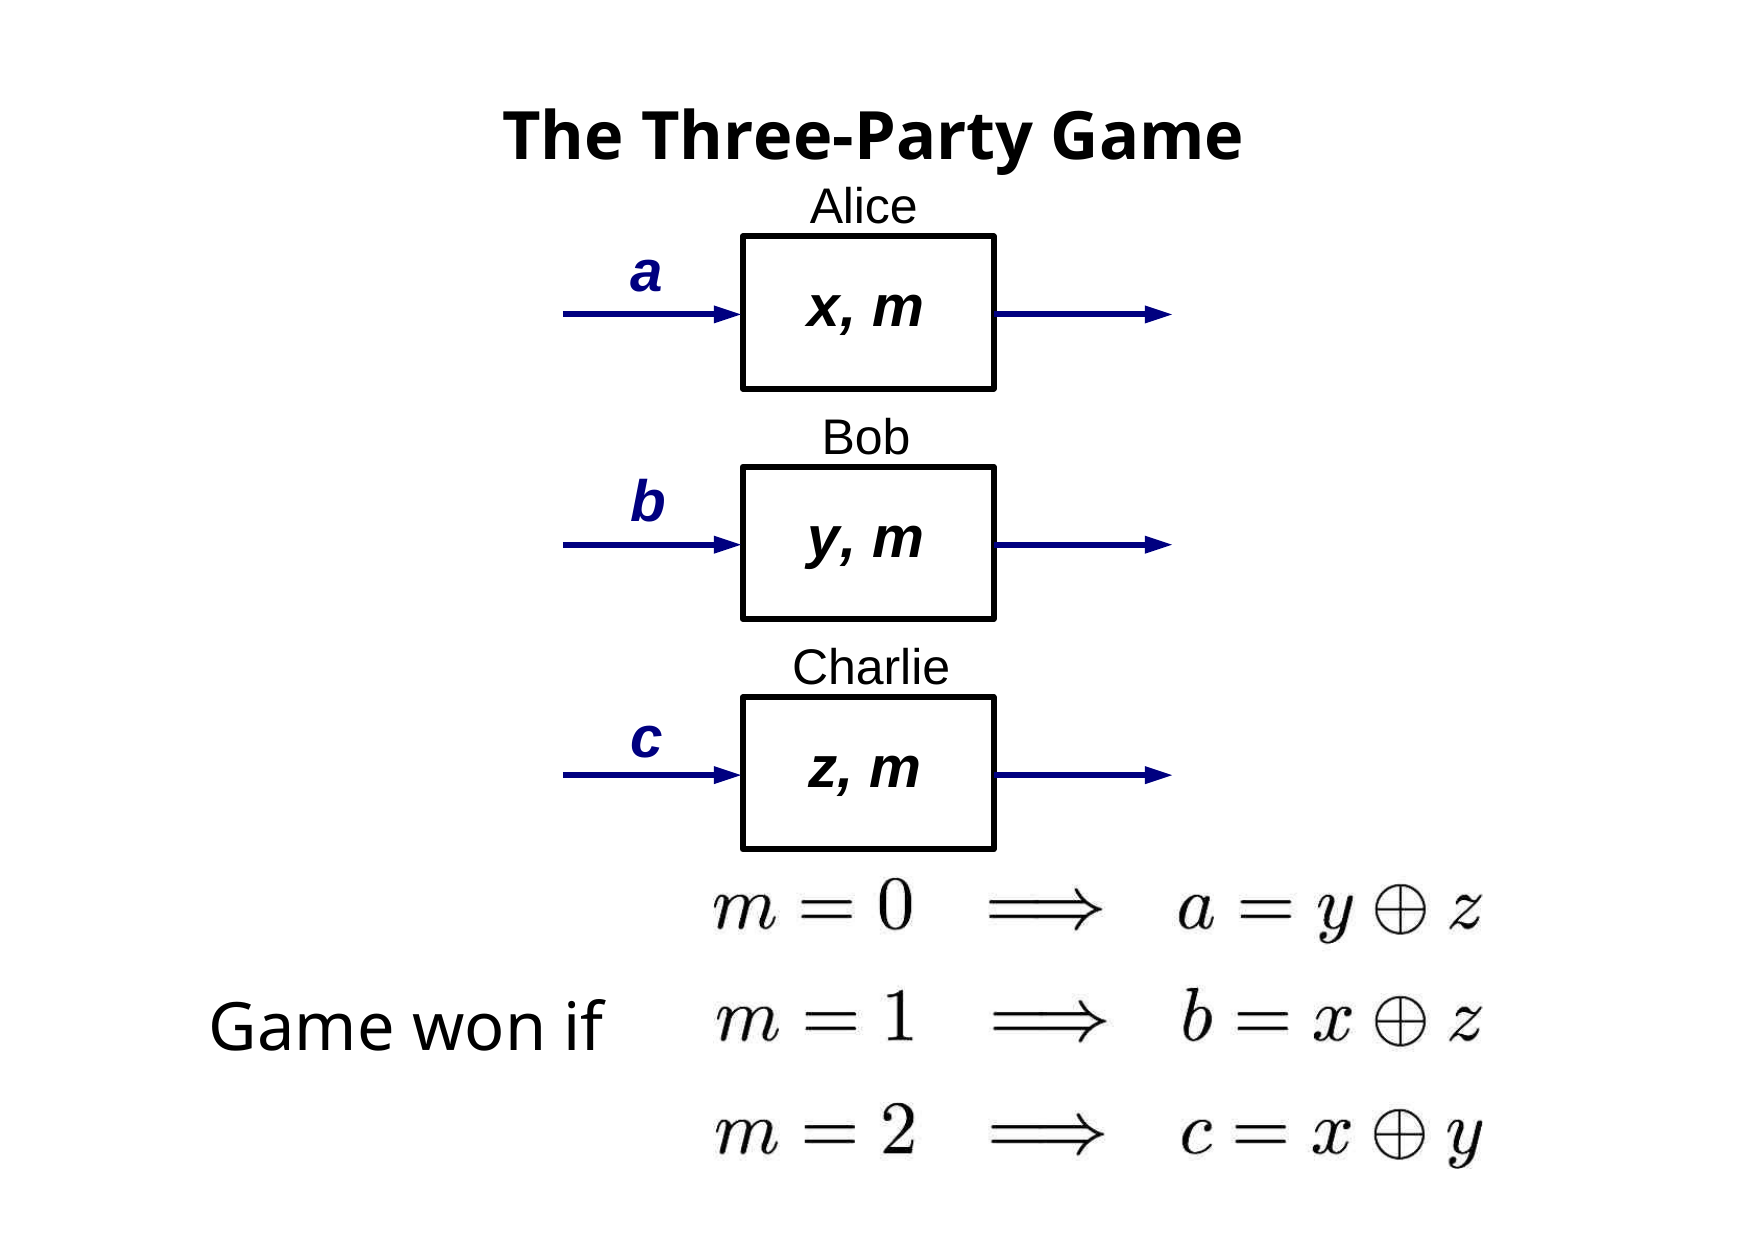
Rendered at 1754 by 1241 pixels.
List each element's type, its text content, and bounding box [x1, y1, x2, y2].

text_box Bob [803, 398, 1077, 458]
text_box Alice [791, 168, 1065, 228]
text_box a [612, 228, 1111, 314]
text_box Charlie [774, 629, 1048, 694]
text_box c [613, 694, 1111, 781]
text_box b [612, 458, 1111, 545]
text_box z, m [790, 724, 1289, 811]
text_box The Three-Party Game [487, 81, 1675, 171]
picture [713, 876, 1483, 1169]
text_box x, m [790, 263, 1289, 350]
text_box y, m [790, 493, 1289, 580]
text_box Game won if [194, 971, 713, 1062]
